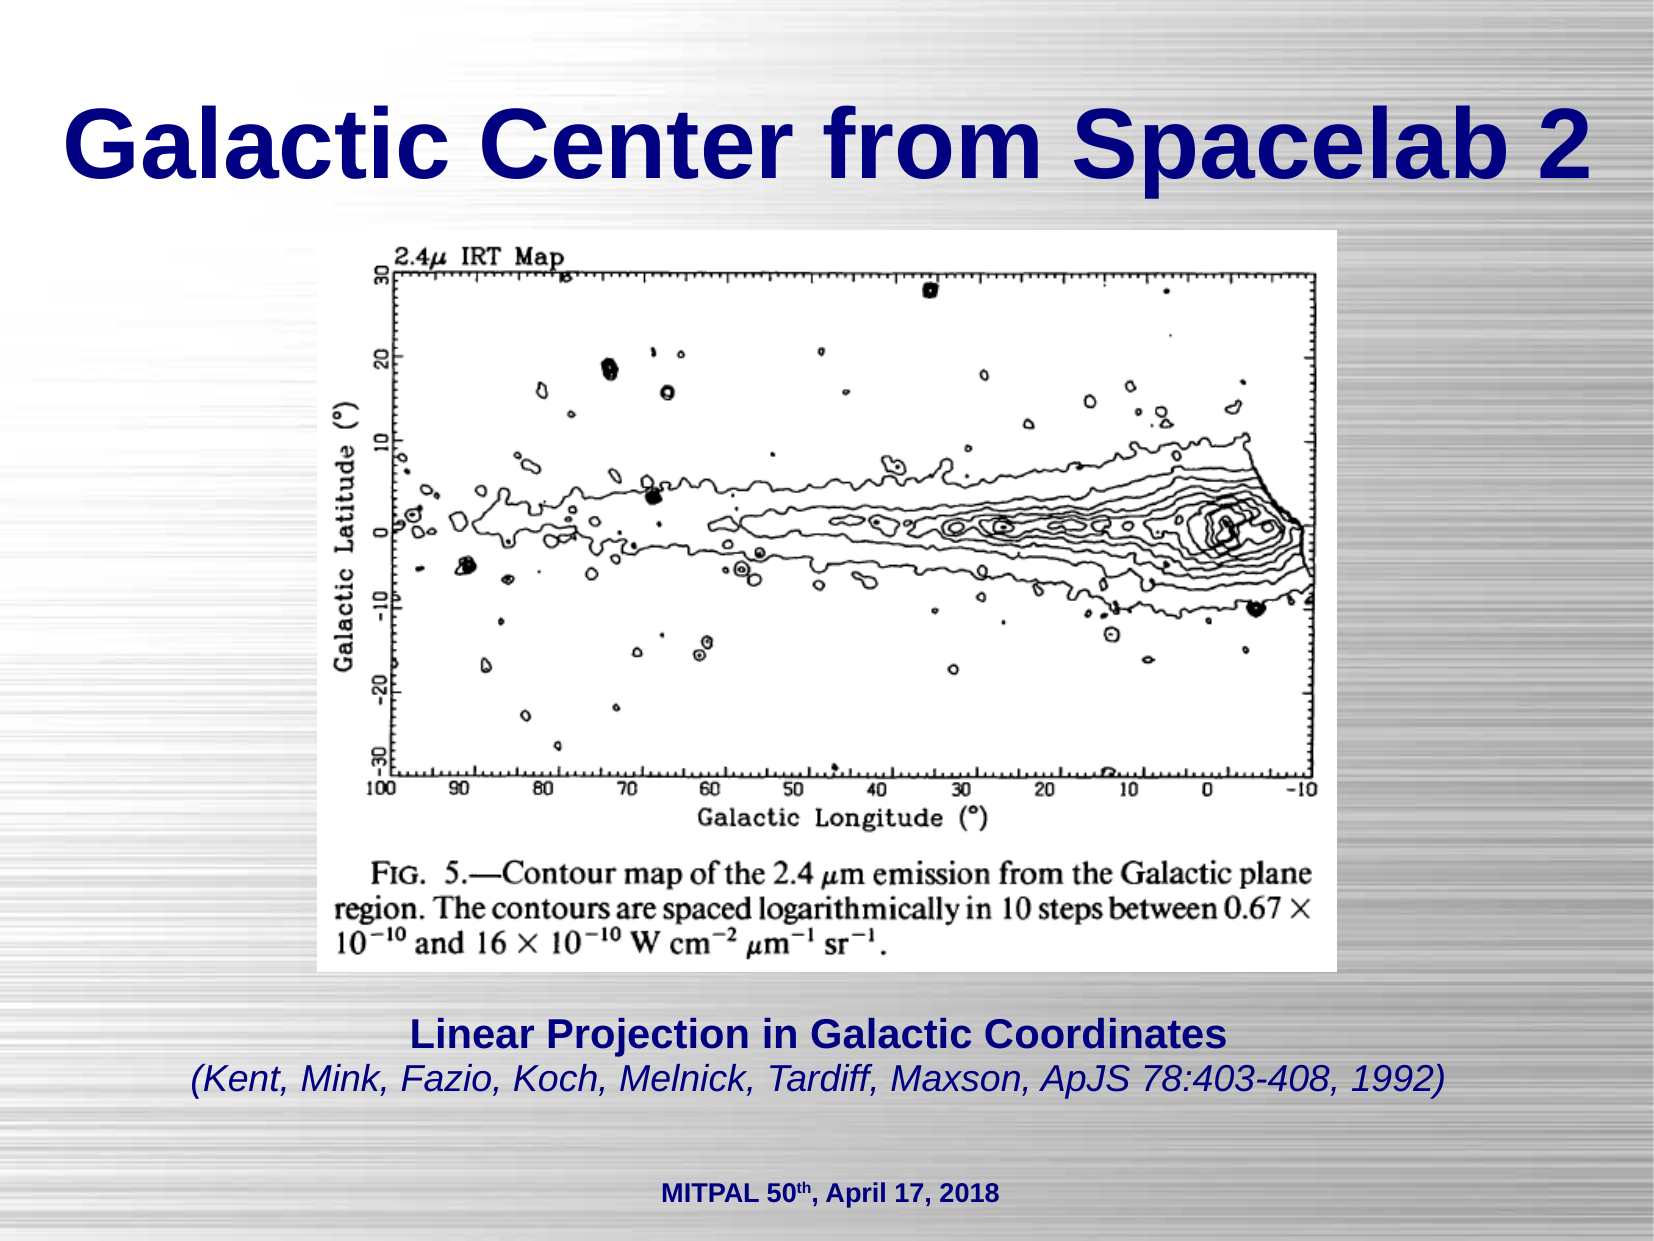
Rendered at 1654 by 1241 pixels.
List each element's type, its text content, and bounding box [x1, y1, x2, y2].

picture [0, 0, 1654, 1241]
text_box Linear Projection in Galactic Coordinates (Kent, Mink, Fazio, Koch, Melnick, Tardiff, Maxson, ApJS 78:403-408, 1992) [175, 1003, 1463, 1108]
text_box MITPAL 50th, April 17, 2018 [646, 1170, 1015, 1218]
text_box Galactic Center from Spacelab 2 [17, 80, 1613, 207]
